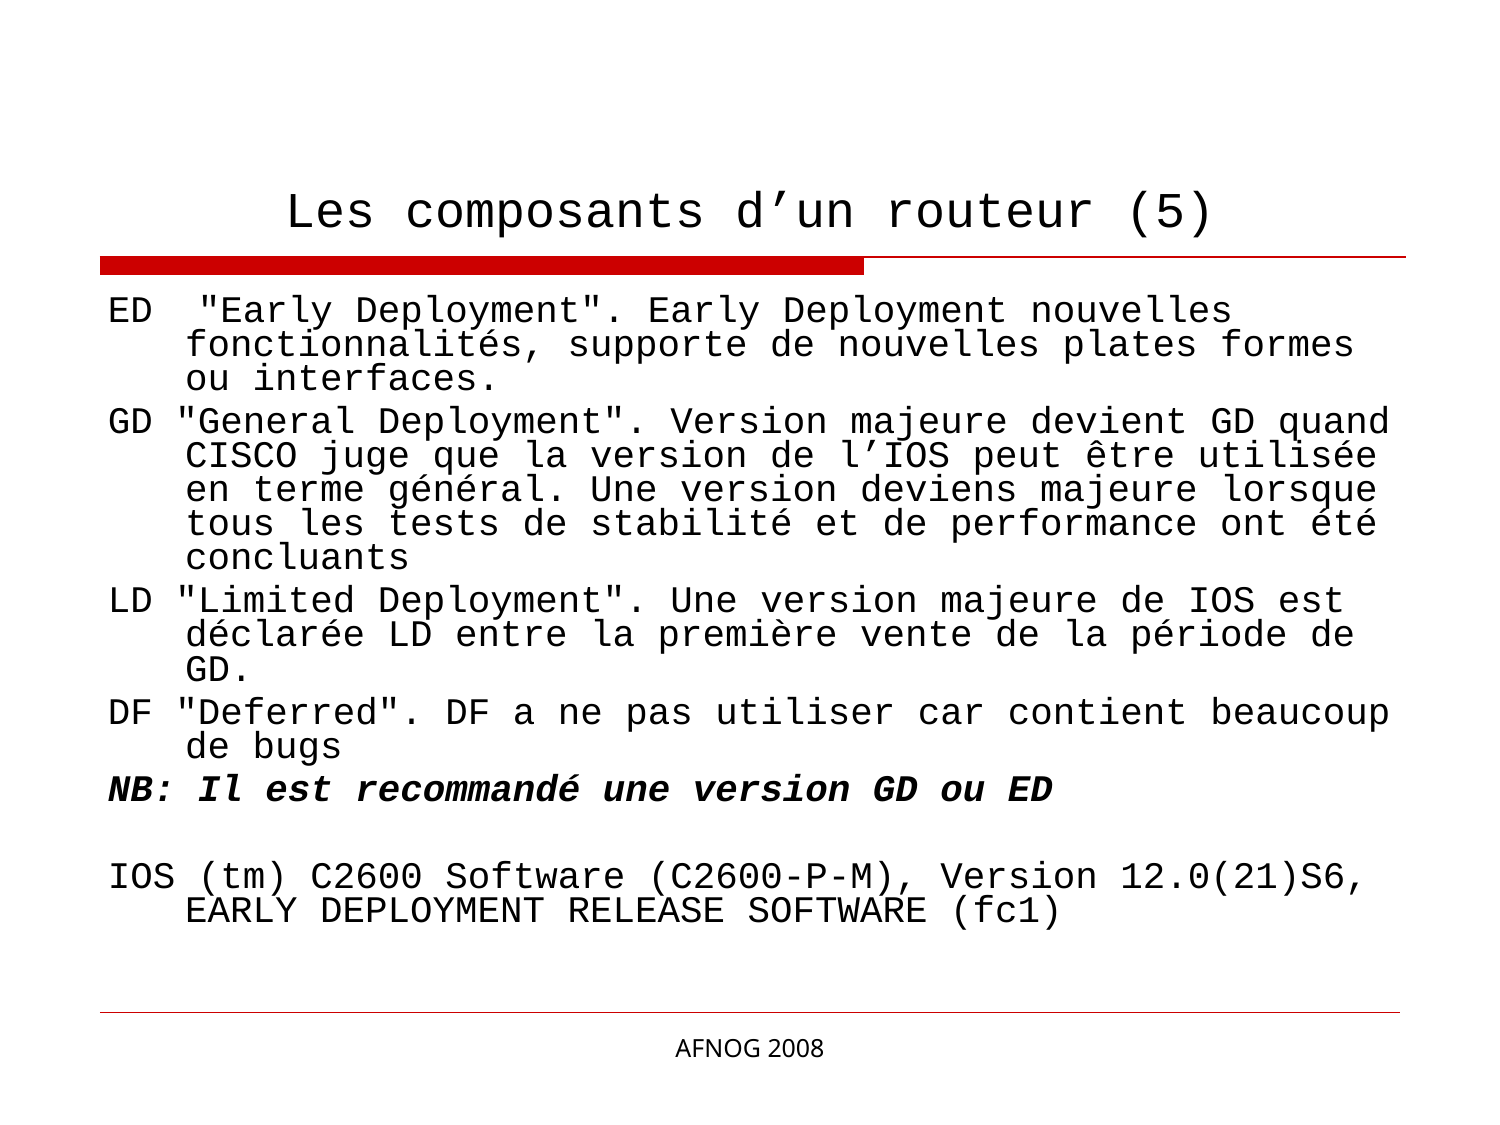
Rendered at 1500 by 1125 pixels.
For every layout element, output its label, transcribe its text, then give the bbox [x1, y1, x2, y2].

text_box AFNOG 2008 [512, 1024, 988, 1103]
title Les composants d’un routeur (5) [94, 49, 1407, 250]
list ED "Early Deployment". Early Deployment nouvelles fonctionnalités, supporte de nouvelles plates formes ou interfaces. GD "General Deployment". Version majeure devient GD quand CISCO juge que la version de l’IOS peut être utilisée en terme général. Une version deviens majeure lorsque tous les tests de stabilité et de performance ont été concluants LD "Limited Deployment". Une version majeure de IOS est déclarée LD entre la première vente de la période de GD. DF "Deferred". DF a ne pas utiliser car contient beaucoup de bugs NB: Il est recommandé une version GD ou ED IOS (tm) C2600 Software (C2600-P-M), Version 12.0(21)S6, EARLY DEPLOYMENT RELEASE SOFTWARE (fc1) [92, 287, 1406, 988]
